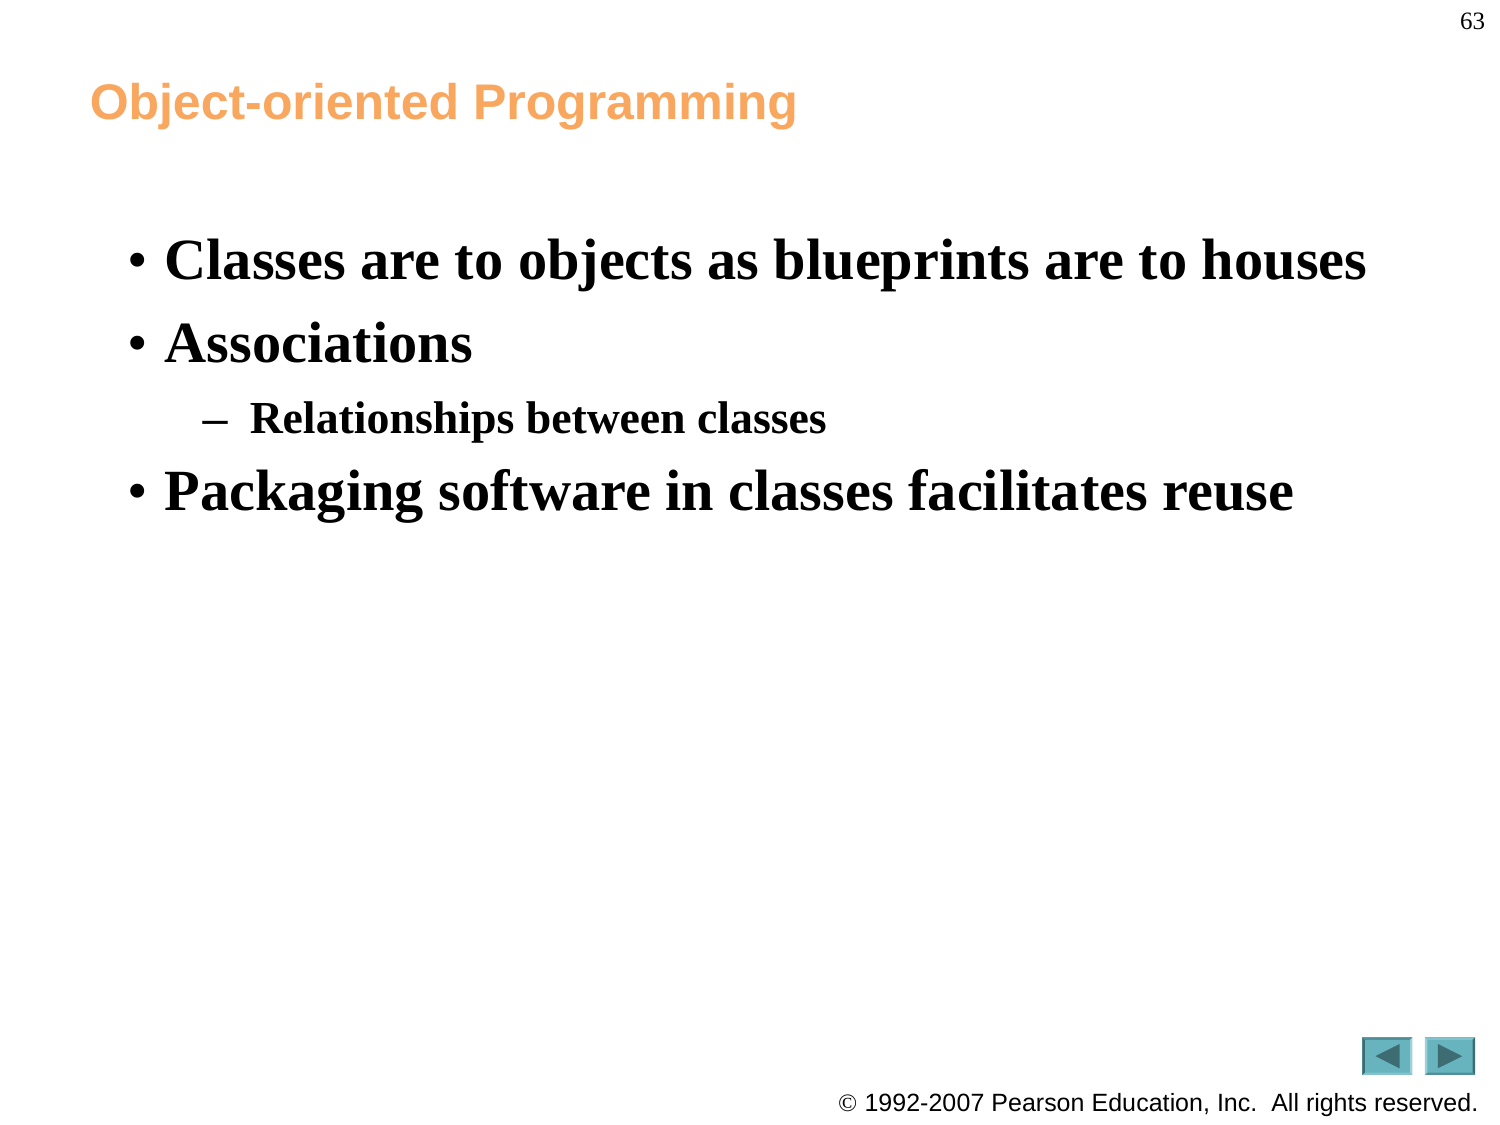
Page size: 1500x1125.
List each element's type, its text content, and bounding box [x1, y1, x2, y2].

list Classes are to objects as blueprints are to houses Associations Relationships between classes Packaging software in classes facilitates reuse [112, 220, 1425, 963]
title Object-oriented Programming [75, 12, 1426, 201]
